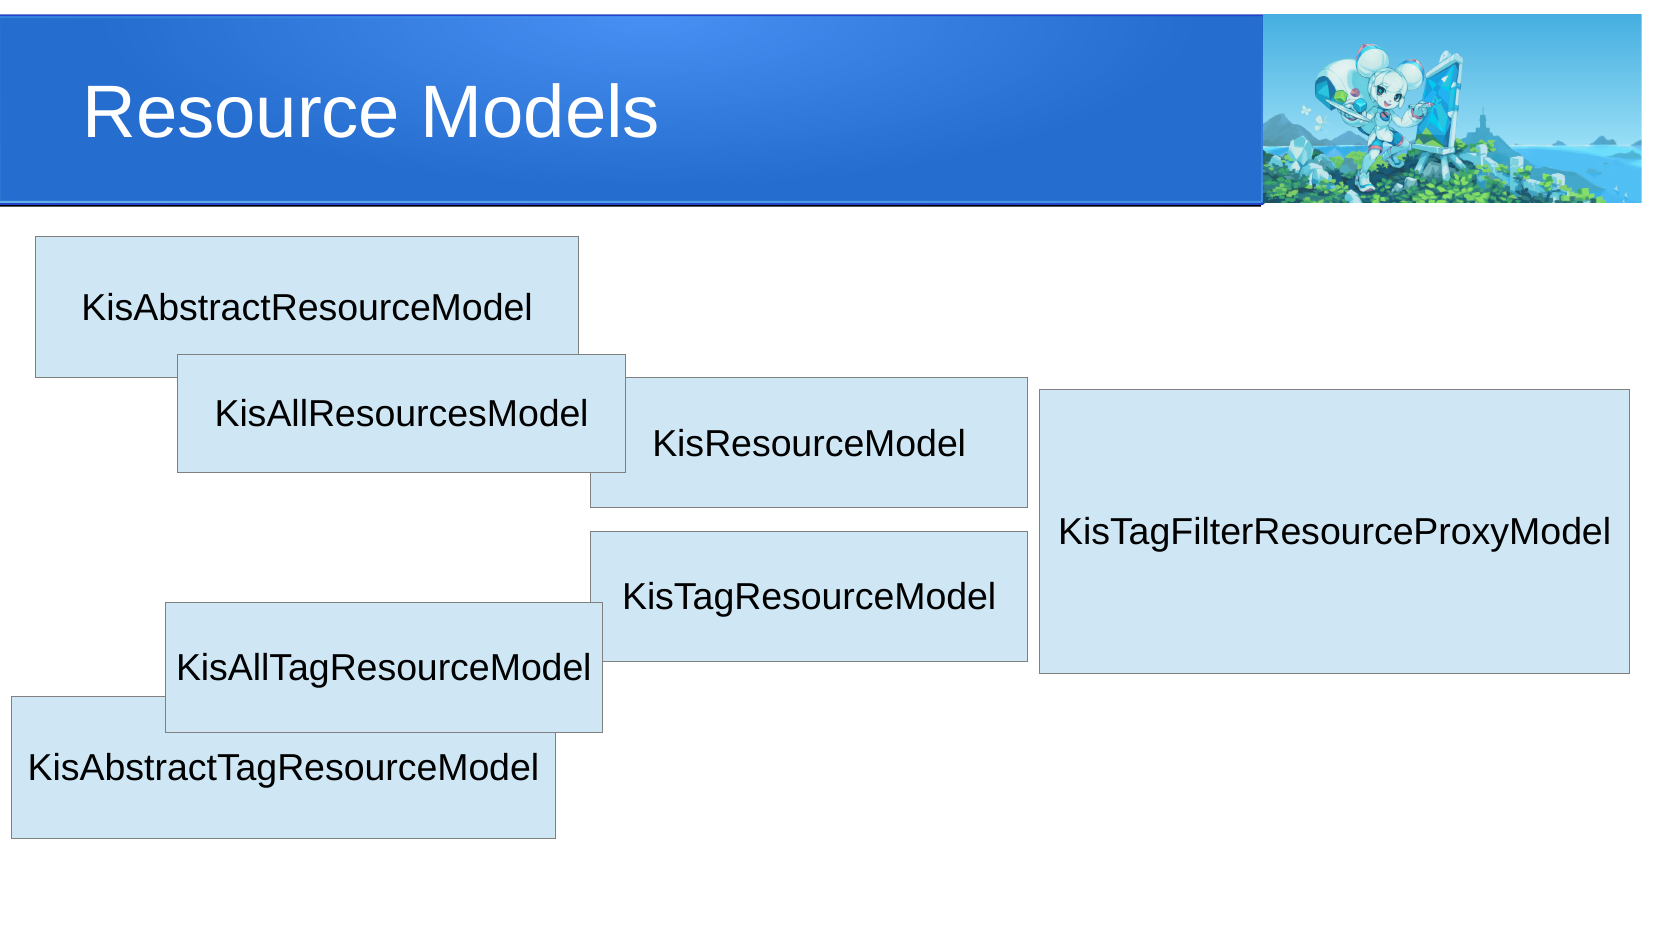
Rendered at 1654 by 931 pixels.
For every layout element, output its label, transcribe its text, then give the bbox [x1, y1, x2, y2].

text_box KisResourceModel [590, 377, 1028, 508]
text_box KisAbstractTagResourceModel [11, 696, 556, 839]
text_box KisTagFilterResourceProxyModel [1039, 389, 1630, 674]
picture [1263, 14, 1642, 203]
text_box KisAbstractResourceModel [35, 236, 579, 378]
title Resource Models [82, 35, 1235, 189]
text_box KisAllTagResourceModel [165, 602, 603, 733]
text_box KisAllResourcesModel [177, 354, 626, 473]
text_box KisTagResourceModel [590, 531, 1028, 662]
